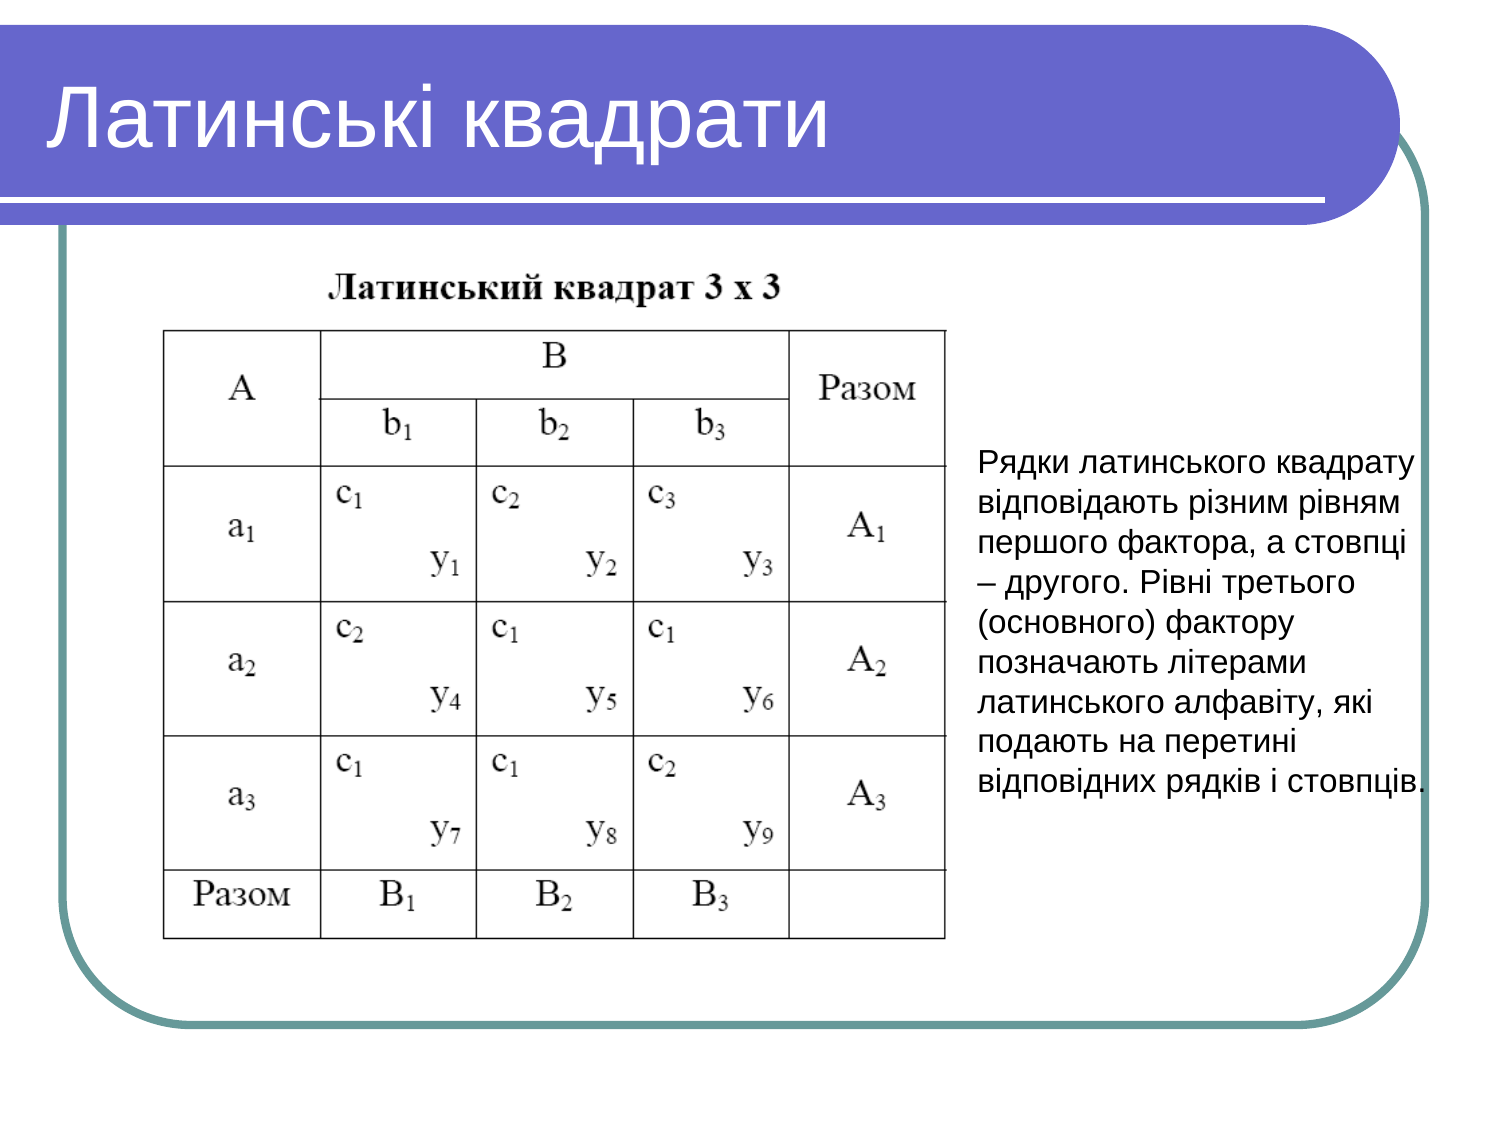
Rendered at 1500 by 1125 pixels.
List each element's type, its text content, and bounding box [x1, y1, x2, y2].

picture [147, 255, 951, 942]
title Латинські квадрати [31, 37, 1347, 188]
text_box Рядки латинського квадрату відповідають різним рівням першого фактора, а стовпці – другого. Рівні третього (основного) фактору позначають літерами латинського алфавіту, які подають на перетині відповідних рядків і стовпців. [962, 432, 1447, 808]
